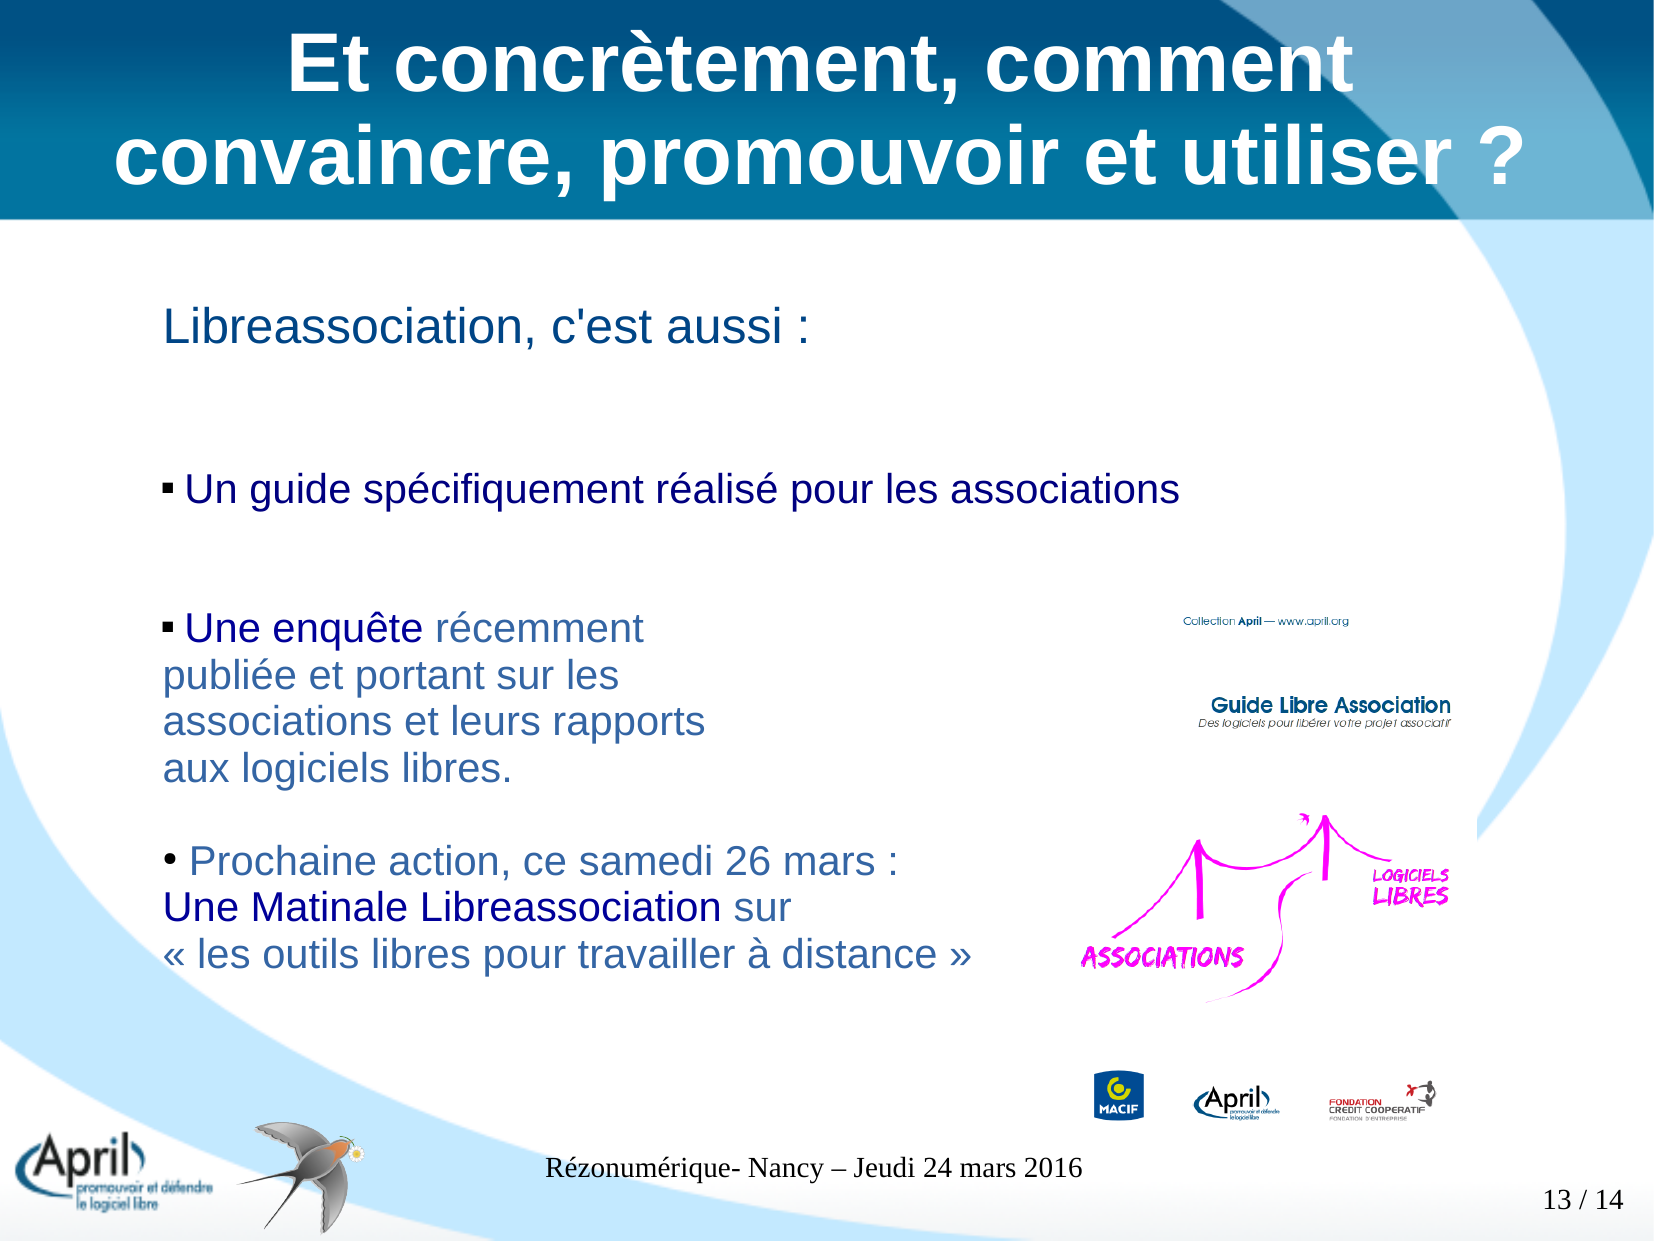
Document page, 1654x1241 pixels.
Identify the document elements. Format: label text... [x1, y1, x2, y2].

title Et concrètement, comment convaincre, promouvoir et utiliser ? [76, 5, 1565, 213]
picture [0, 0, 1654, 1241]
text_box Libreassociation, c'est aussi : Un guide spécifiquement réalisé pour les associations Une enquête récemment publiée et portant sur les associations et leurs rapports aux logiciels libres. Prochaine action, ce samedi 26 mars : Une Matinale Libreassociation sur « les outils libres pour travailler à distance » [147, 291, 1568, 1152]
